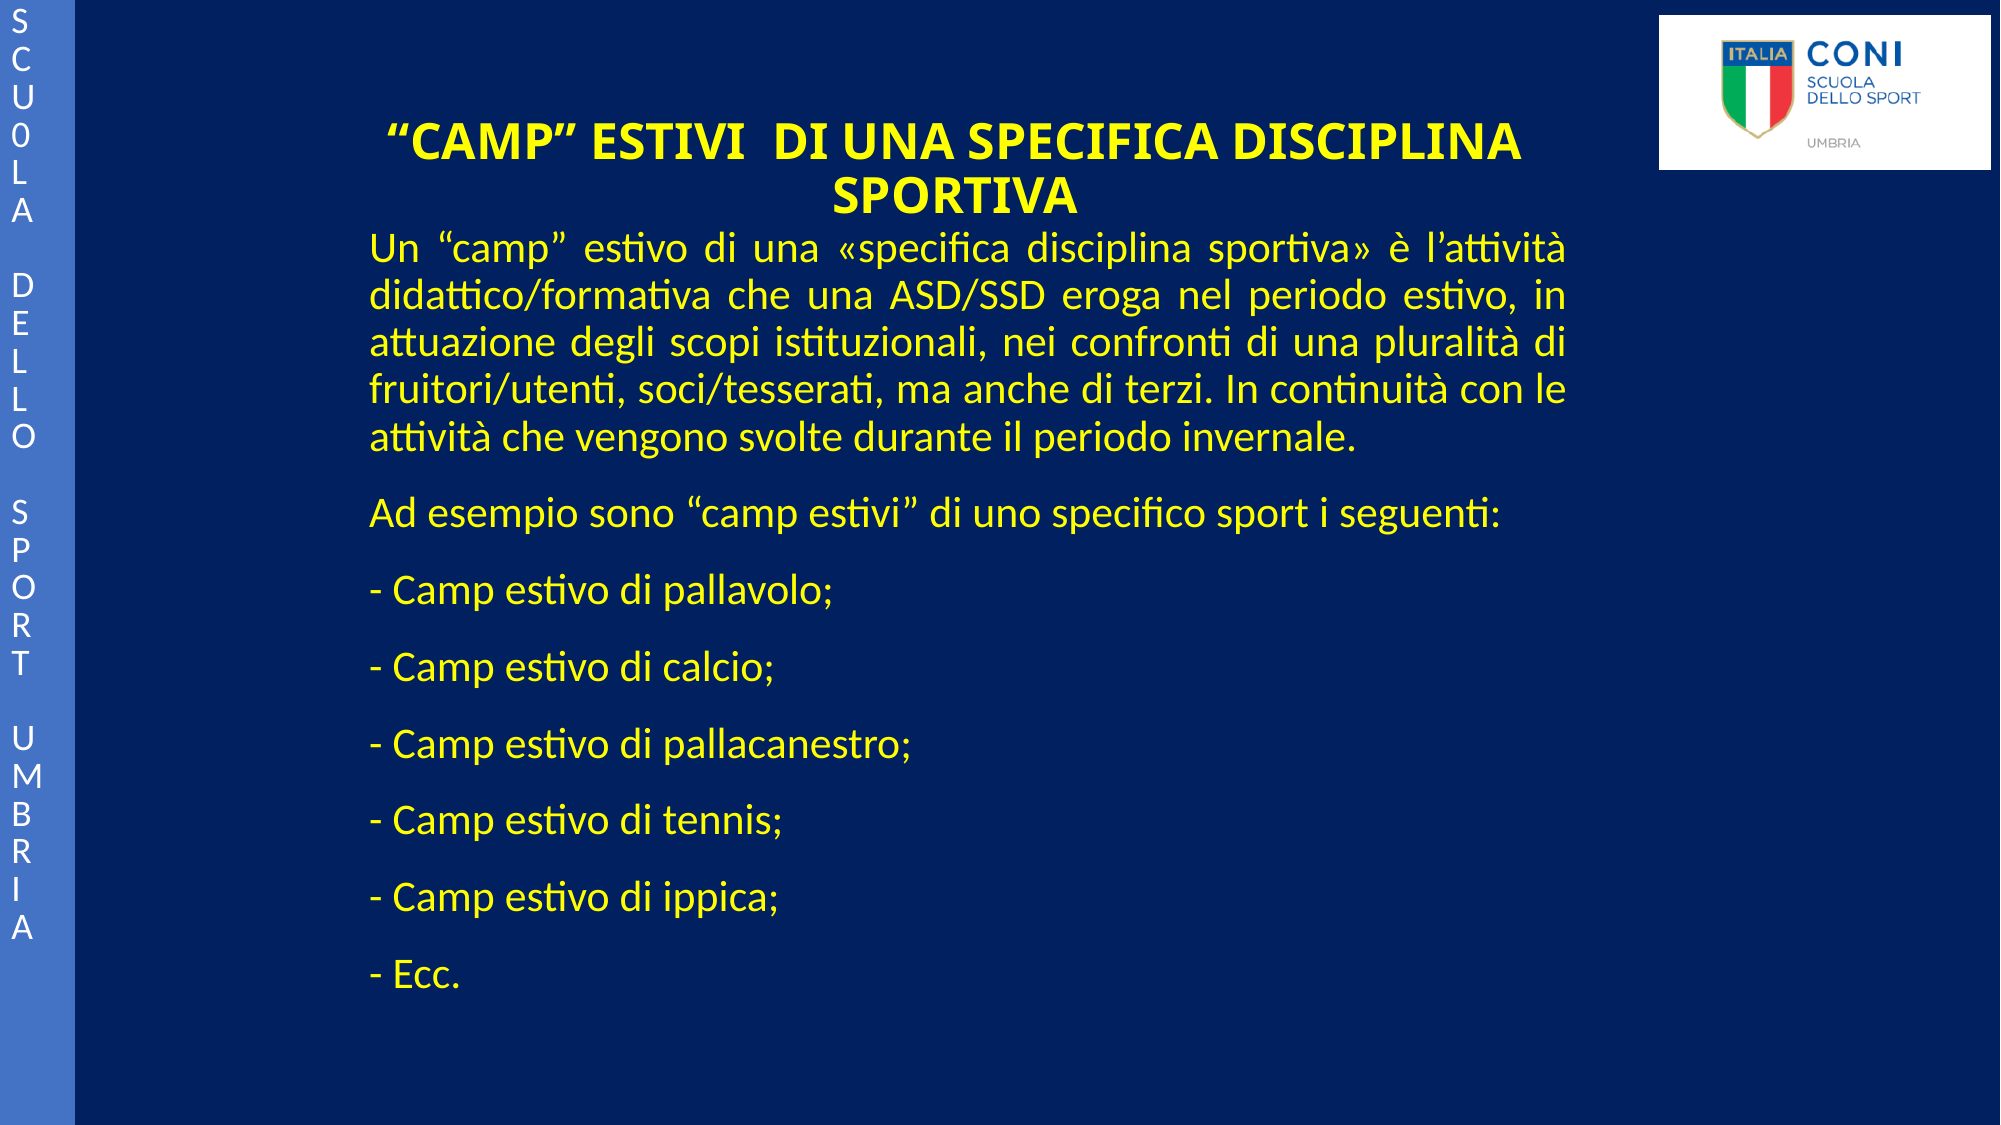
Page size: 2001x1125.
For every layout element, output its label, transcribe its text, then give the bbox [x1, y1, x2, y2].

list Un “camp” estivo di una «specifica disciplina sportiva» è l’attività didattico/formativa che una ASD/SSD eroga nel periodo estivo, in attuazione degli scopi istituzionali, nei confronti di una pluralità di fruitori/utenti, soci/tesserati, ma anche di terzi. In continuità con le attività che vengono svolte durante il periodo invernale. Ad esempio sono “camp estivi” di uno specifico sport i seguenti: - Camp estivo di pallavolo; - Camp estivo di calcio; - Camp estivo di pallacanestro; - Camp estivo di tennis; - Camp estivo di ippica; - Ecc. [354, 217, 1582, 1040]
picture [1659, 15, 1991, 170]
table_header S C U 0 L A D E L L O S P O R T U M B R I A [0, 0, 75, 1125]
title “CAMP” ESTIVI DI UNA SPECIFICA DISCIPLINA SPORTIVA [327, 108, 1583, 189]
